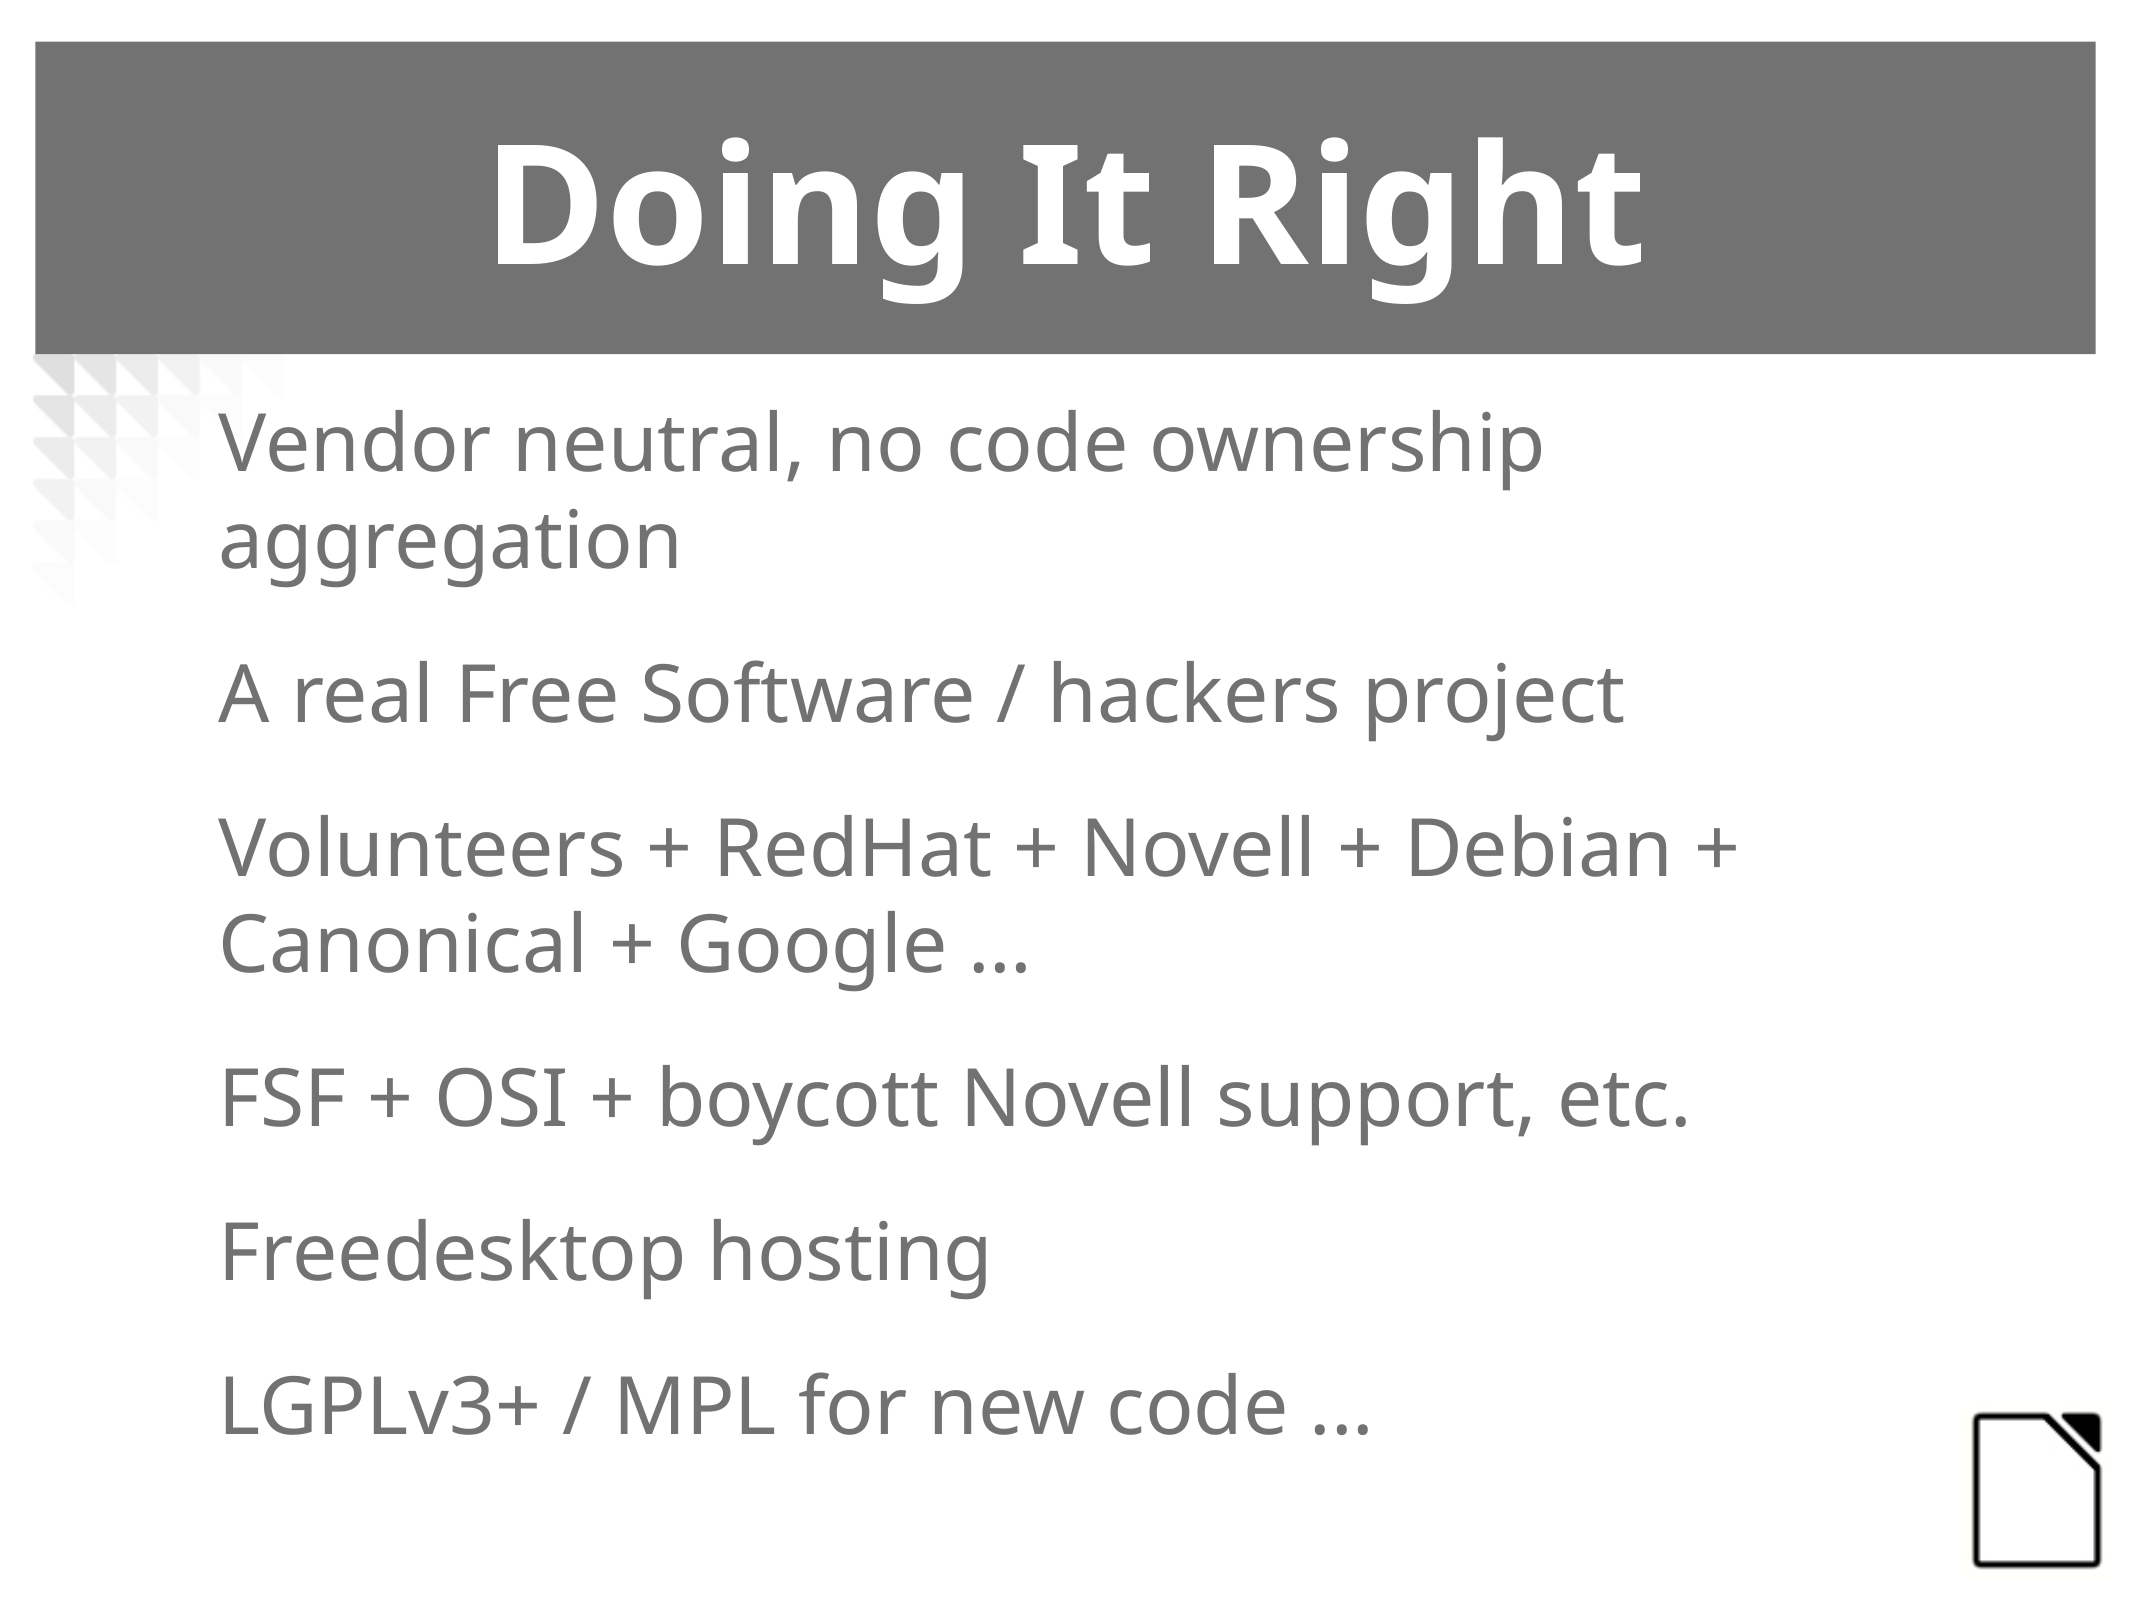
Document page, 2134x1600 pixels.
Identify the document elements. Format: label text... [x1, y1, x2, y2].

picture [33, 354, 284, 605]
list Vendor neutral, no code ownership aggregation A real Free Software / hackers project Volunteers + RedHat + Novell + Debian + Canonical + Google … FSF + OSI + boycott Novell support, etc. Freedesktop hosting LGPLv3+ / MPL for new code ... [208, 375, 1925, 1467]
title Doing It Right [35, 41, 2096, 355]
picture [1962, 1402, 2113, 1580]
